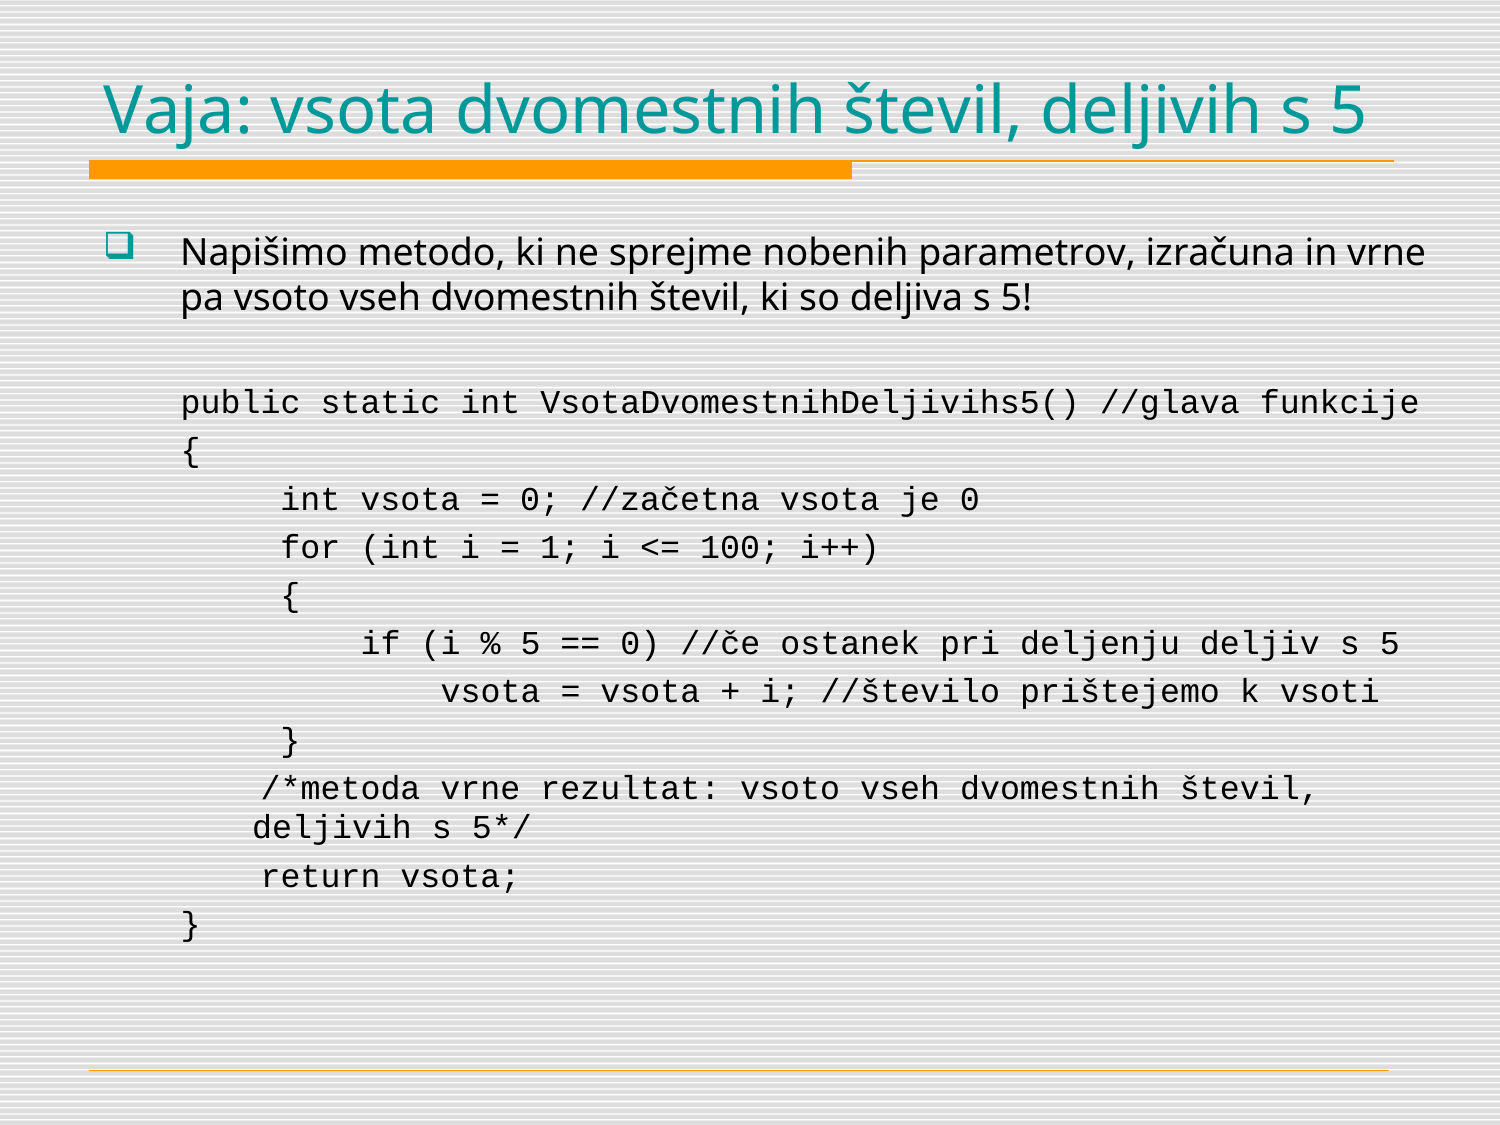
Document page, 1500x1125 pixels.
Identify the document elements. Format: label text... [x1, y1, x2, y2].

picture [0, 0, 1500, 1125]
list Napišimo metodo, ki ne sprejme nobenih parametrov, izračuna in vrne pa vsoto vseh dvomestnih števil, ki so deljiva s 5! public static int VsotaDvomestnihDeljivihs5() //glava funkcije { int vsota = 0; //začetna vsota je 0 for (int i = 1; i <= 100; i++) { if (i % 5 == 0) //če ostanek pri deljenju deljiv s 5 vsota = vsota + i; //število prištejemo k vsoti } /*metoda vrne rezultat: vsoto vseh dvomestnih števil, deljivih s 5*/ return vsota; } [88, 220, 1471, 1059]
title Vaja: vsota dvomestnih števil, deljivih s 5 [88, 42, 1401, 155]
